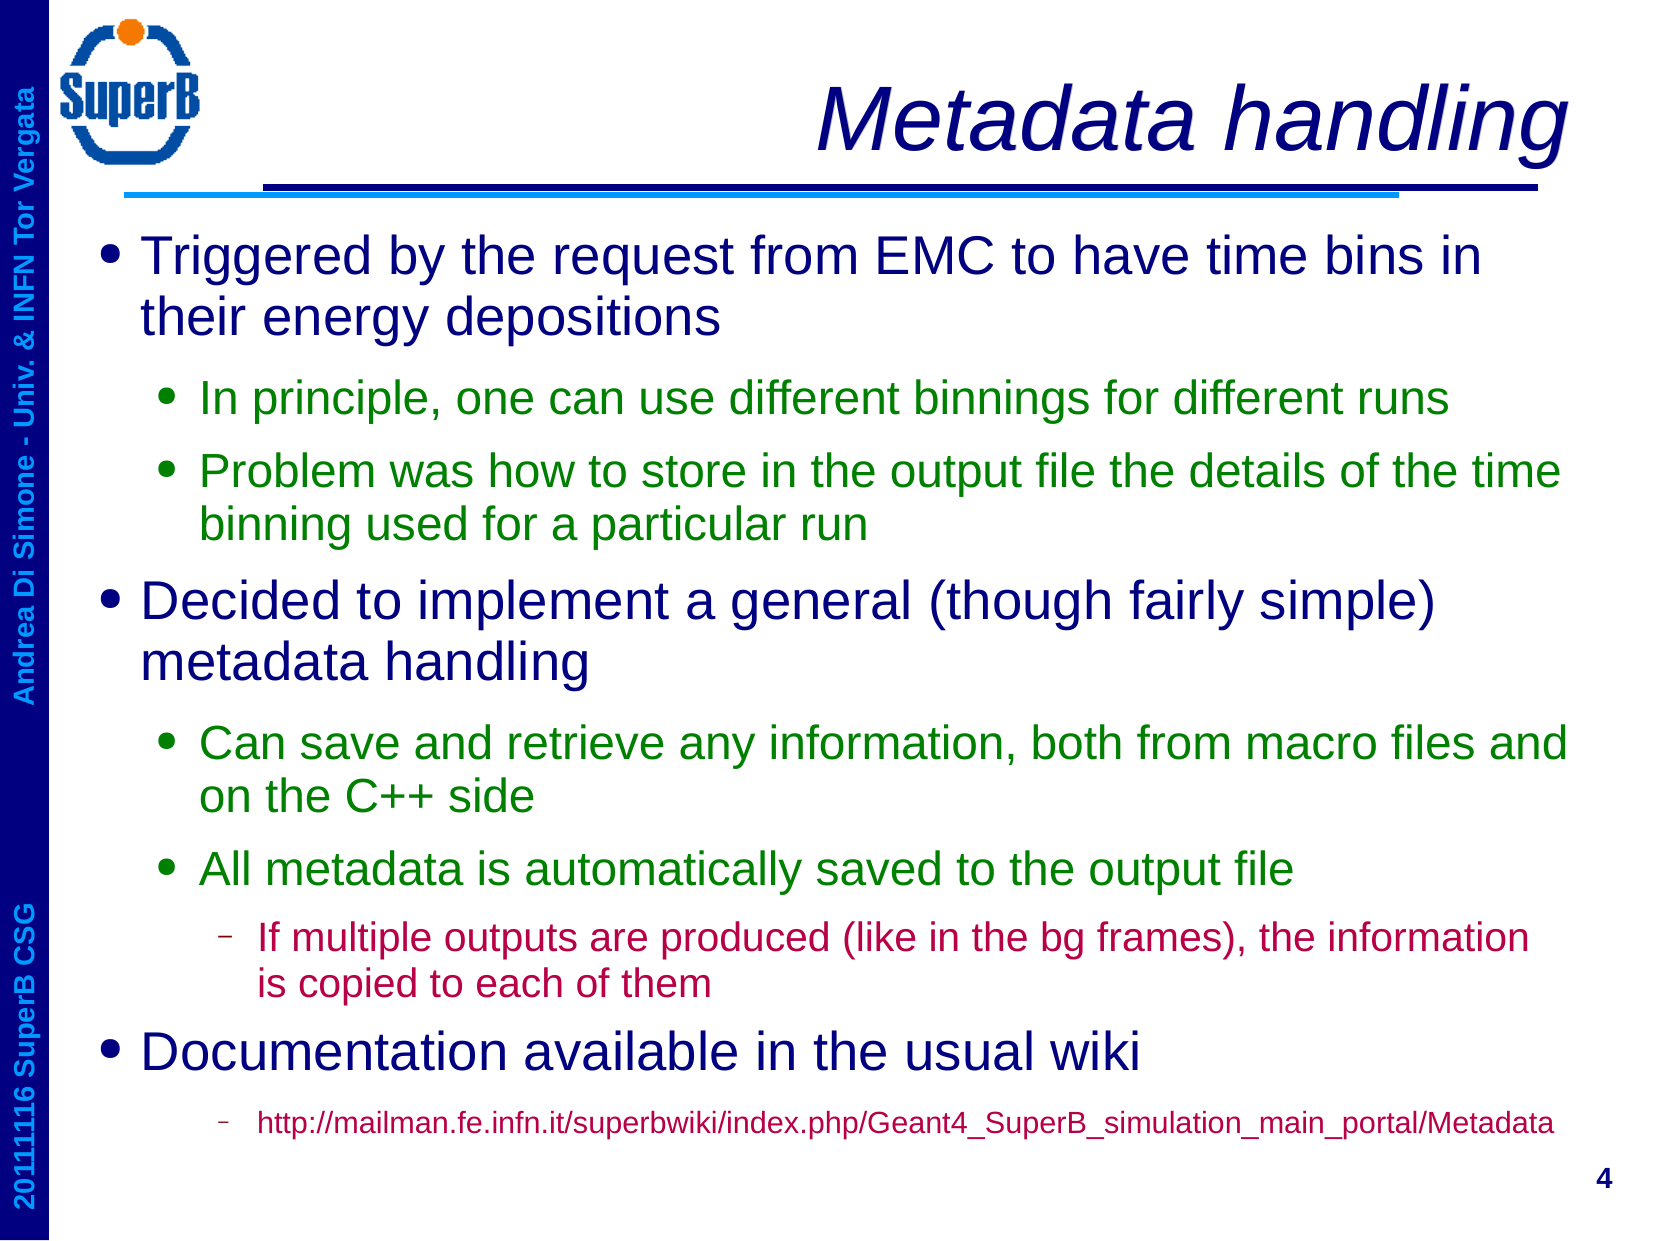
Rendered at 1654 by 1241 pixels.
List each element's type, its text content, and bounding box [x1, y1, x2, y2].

title Metadata handling [82, 49, 1571, 188]
list Triggered by the request from EMC to have time bins in their energy depositions In principle, one can use different binnings for different runs Problem was how to store in the output file the details of the time binning used for a particular run Decided to implement a general (though fairly simple) metadata handling Can save and retrieve any information, both from macro files and on the C++ side All metadata is automatically saved to the output file If multiple outputs are produced (like in the bg frames), the information is copied to each of them Documentation available in the usual wiki http://mailman.fe.infn.it/superbwiki/index.php/Geant4_SuperB_simulation_main_portal/Metadata [82, 225, 1571, 1163]
picture [51, 16, 208, 170]
